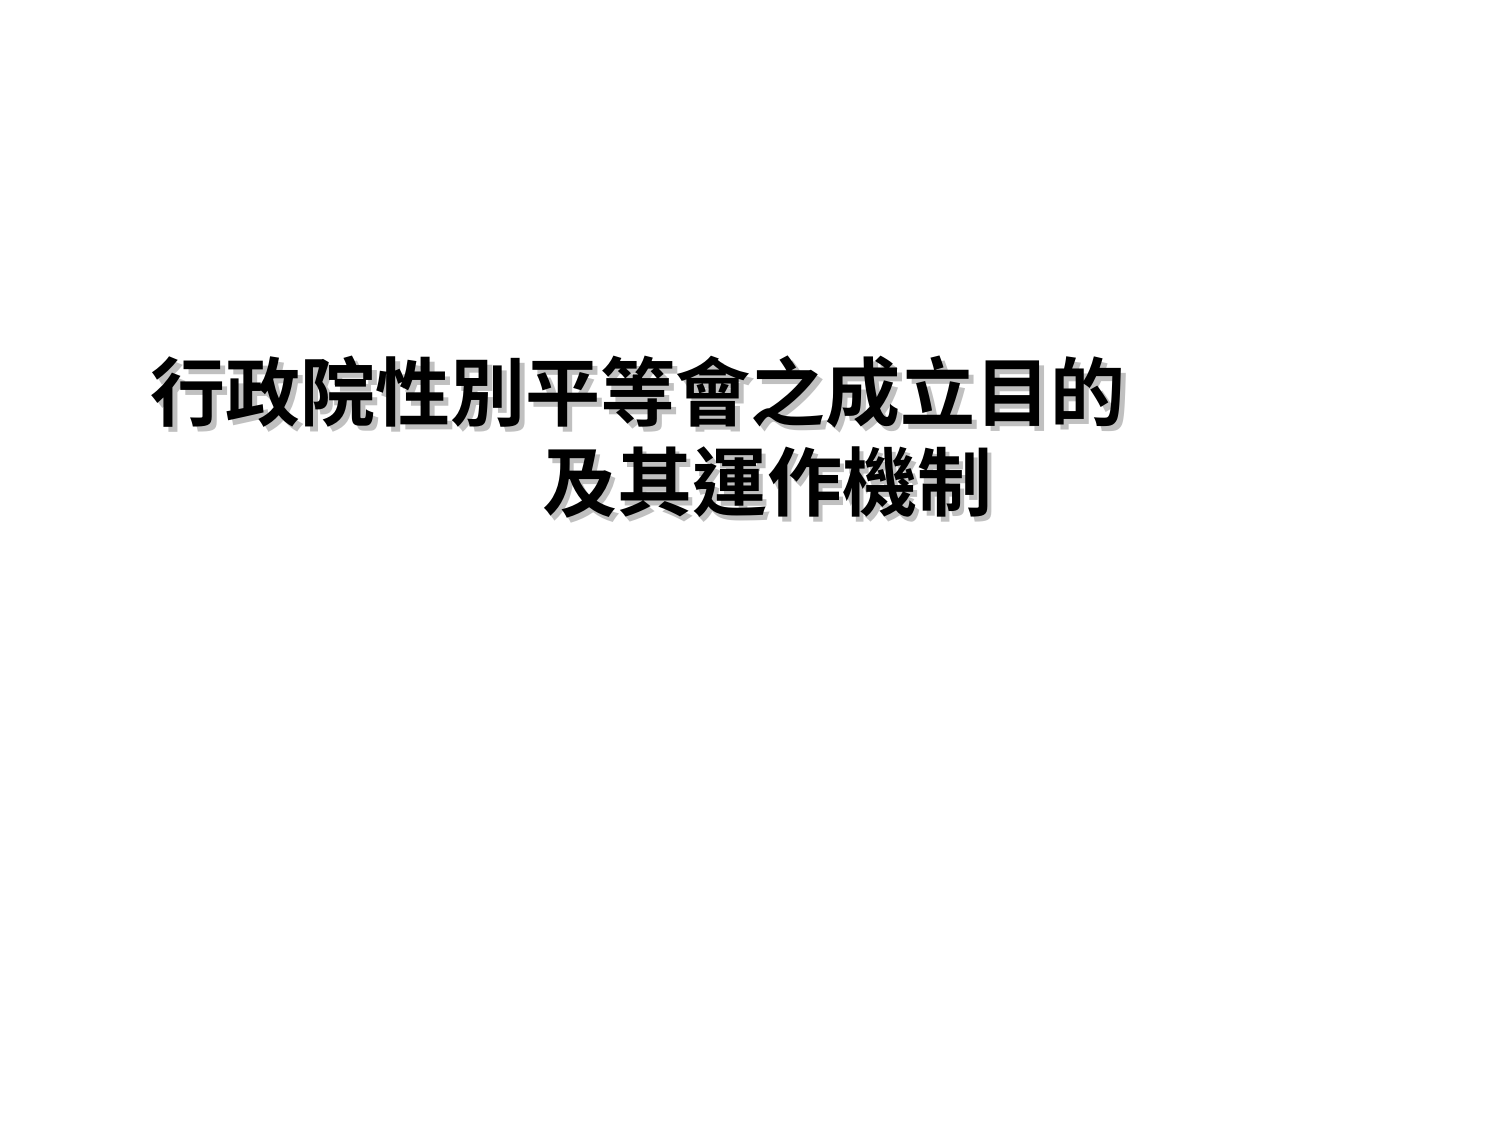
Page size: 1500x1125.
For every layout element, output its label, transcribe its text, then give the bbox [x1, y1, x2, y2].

text_box 行政院性別平等會之成立目的 及其運作機制 [135, 338, 1175, 534]
text_box [301, 432, 1282, 633]
